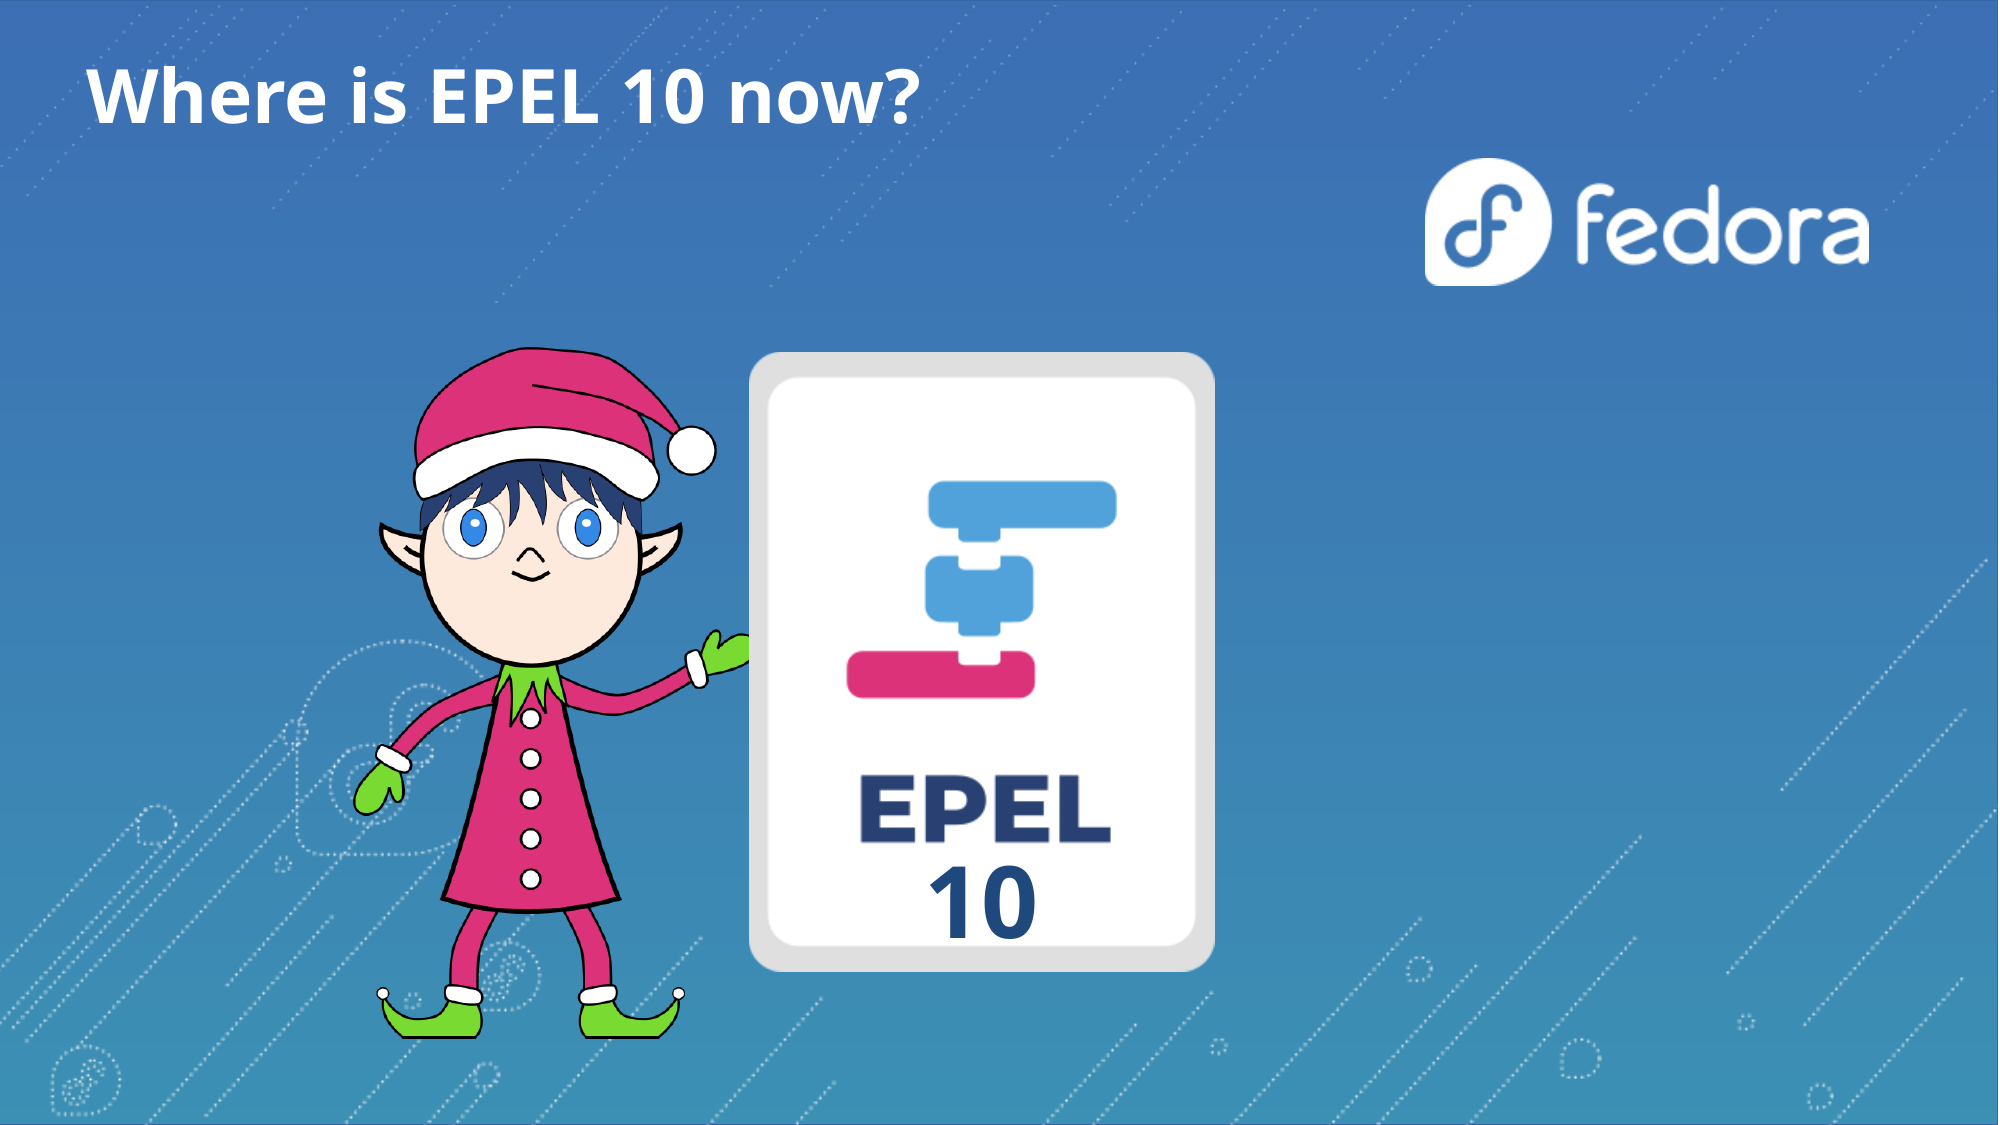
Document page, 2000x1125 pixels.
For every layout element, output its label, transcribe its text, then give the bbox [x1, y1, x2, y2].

subtitle 10 [825, 839, 1139, 959]
picture [0, 335, 2000, 1125]
title Where is EPEL 10 now? [86, 0, 1936, 188]
picture [0, 5, 2000, 303]
